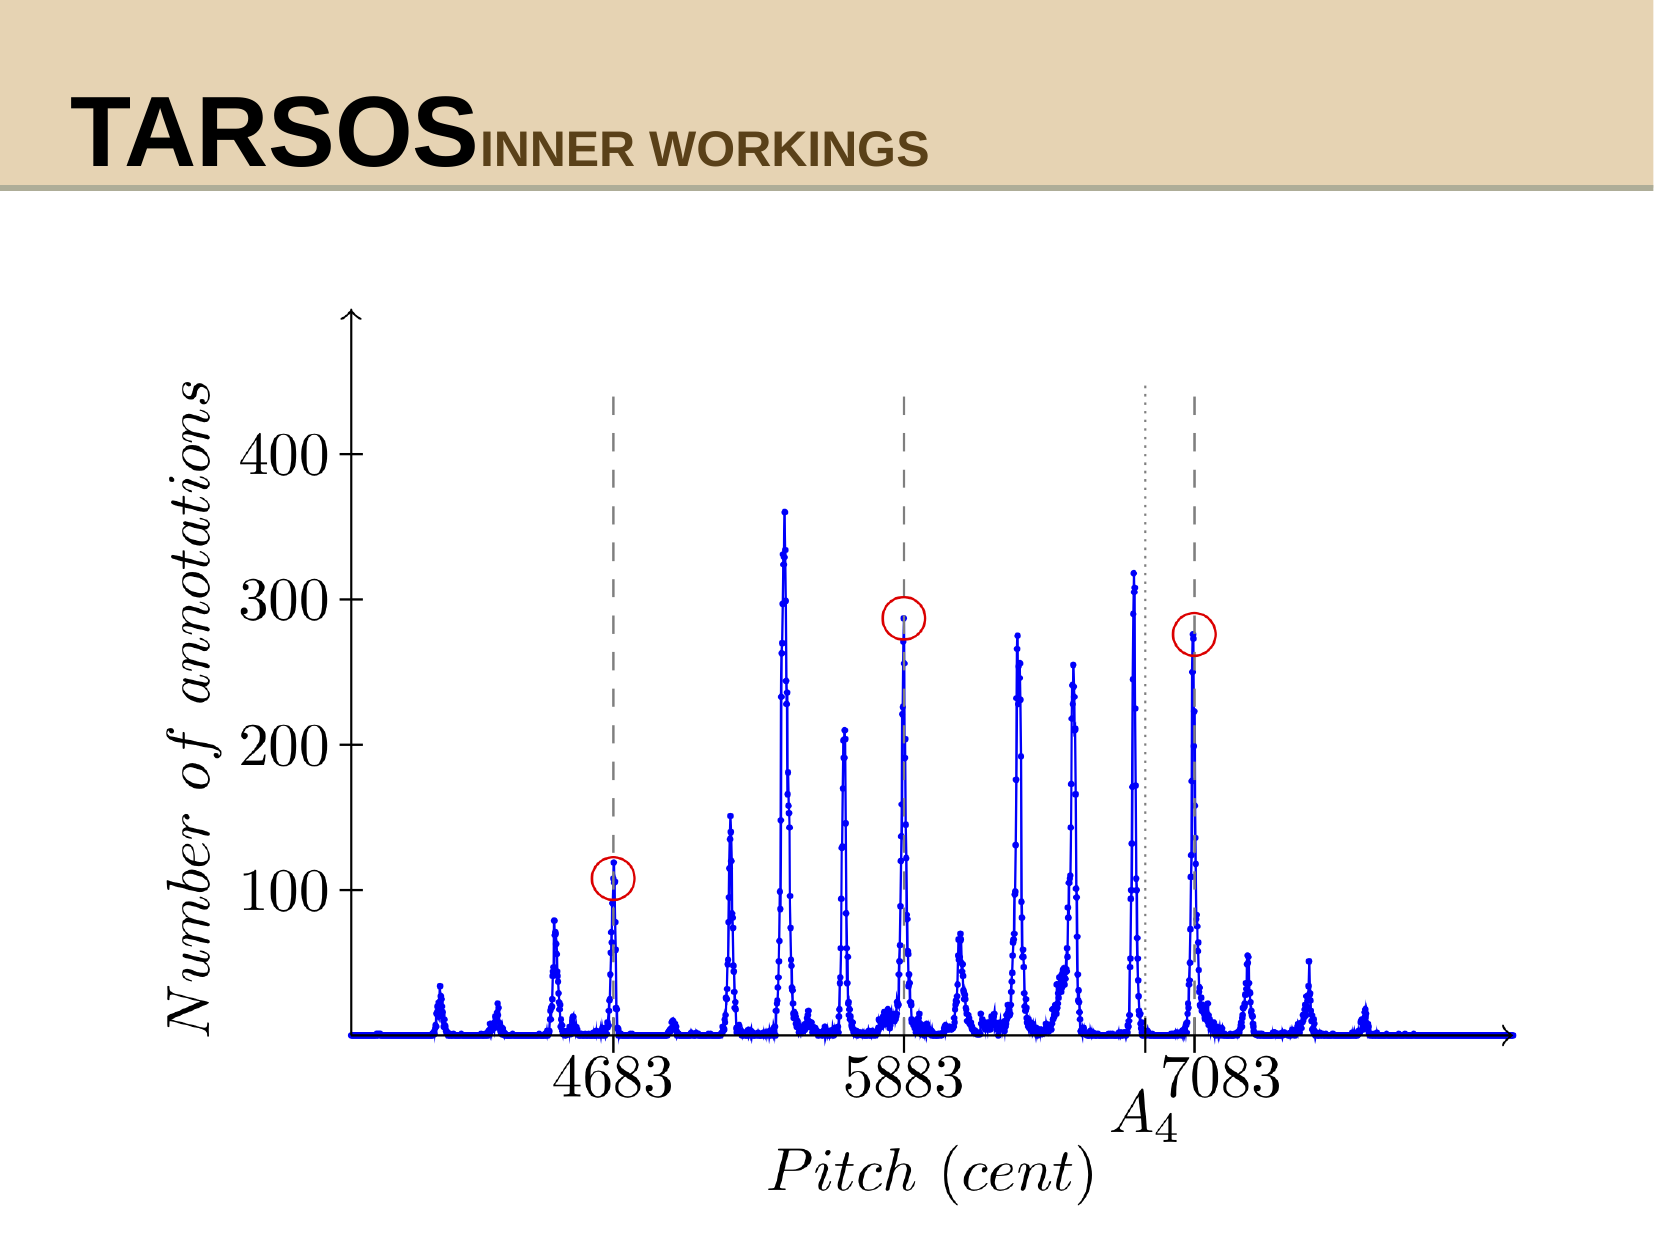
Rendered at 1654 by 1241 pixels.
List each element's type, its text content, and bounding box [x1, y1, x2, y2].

picture [120, 262, 1533, 1236]
title TARSOSINNER WORKINGS [0, 0, 1654, 188]
